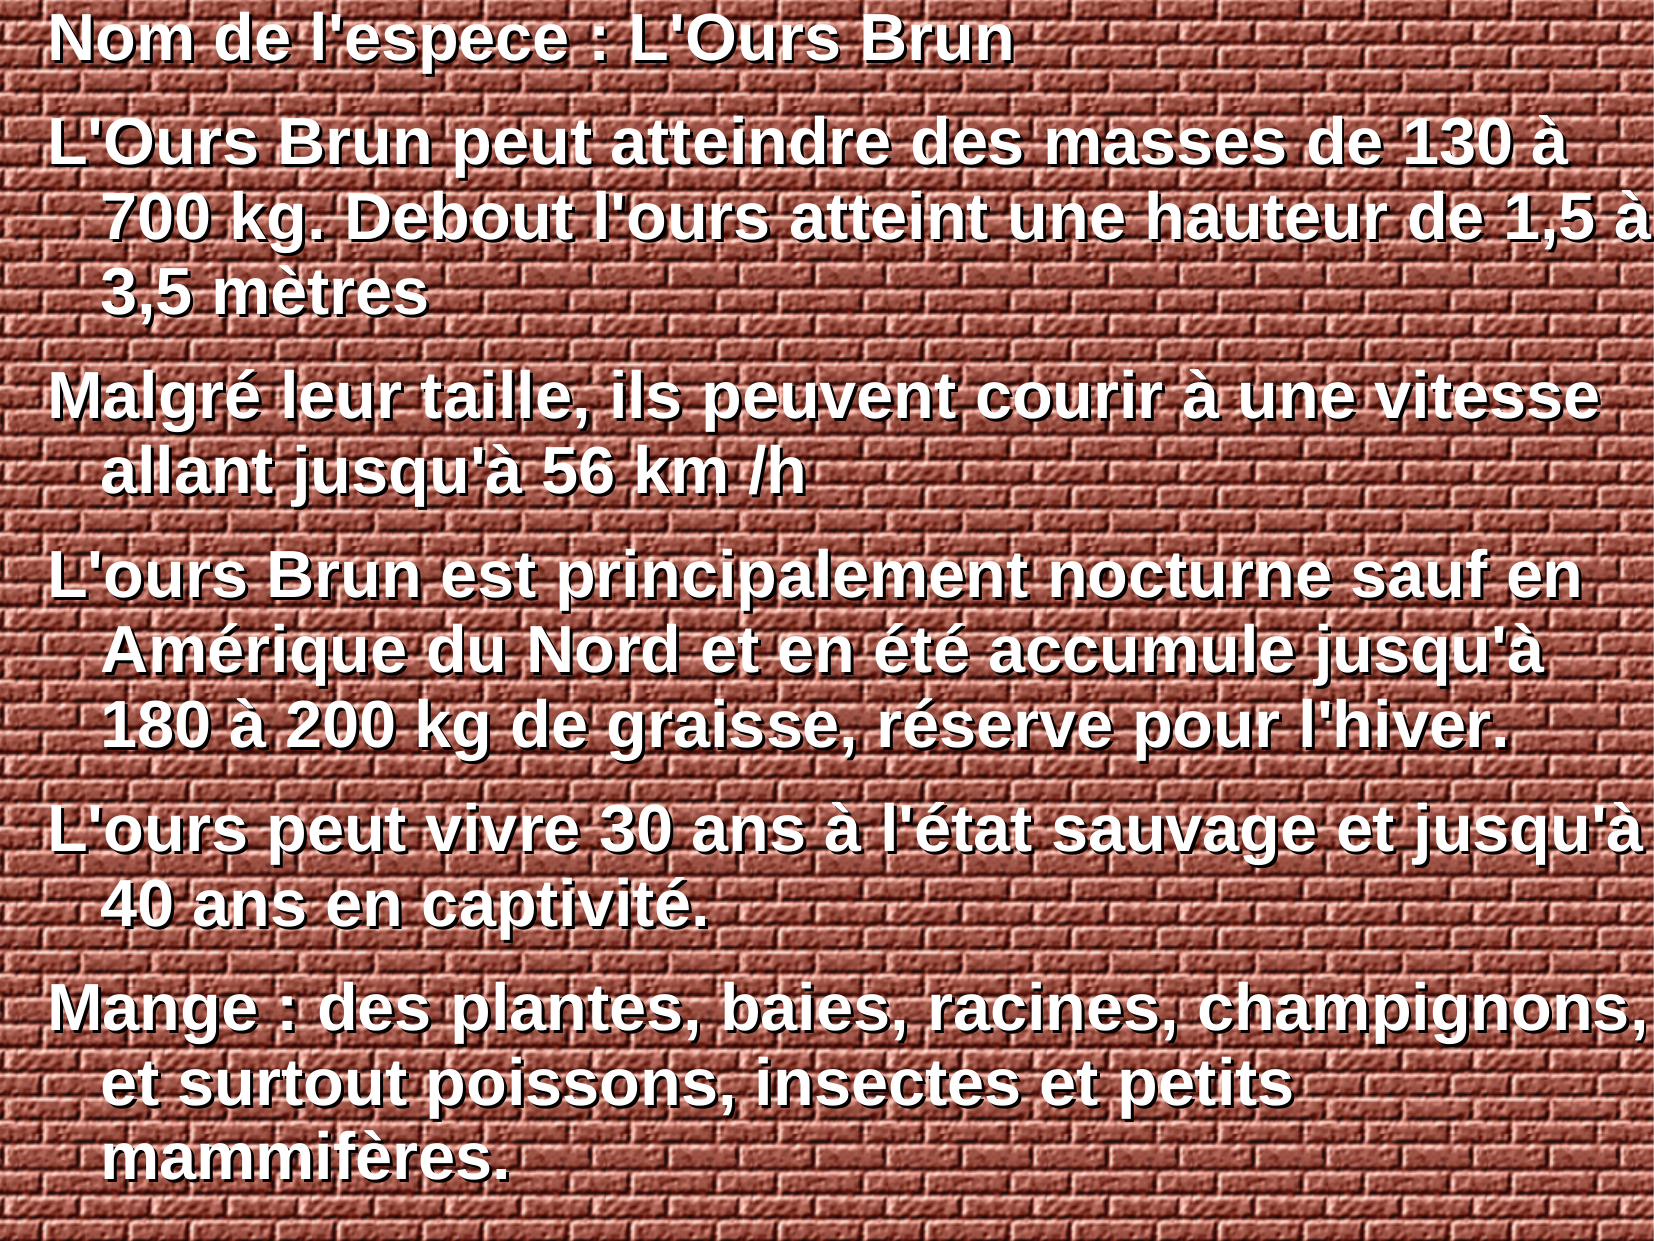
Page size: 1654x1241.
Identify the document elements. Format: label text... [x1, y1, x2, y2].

picture [0, 0, 1654, 1241]
list Nom de l'espece : L'Ours Brun L'Ours Brun peut atteindre des masses de 130 à 700 kg. Debout l'ours atteint une hauteur de 1,5 à 3,5 mètres Malgré leur taille, ils peuvent courir à une vitesse allant jusqu'à 56 km /h L'ours Brun est principalement nocturne sauf en Amérique du Nord et en été accumule jusqu'à 180 à 200 kg de graisse, réserve pour l'hiver. L'ours peut vivre 30 ans à l'état sauvage et jusqu'à 40 ans en captivité. Mange : des plantes, baies, racines, champignons, et surtout poissons, insectes et petits mammifères. [29, 0, 1654, 1226]
